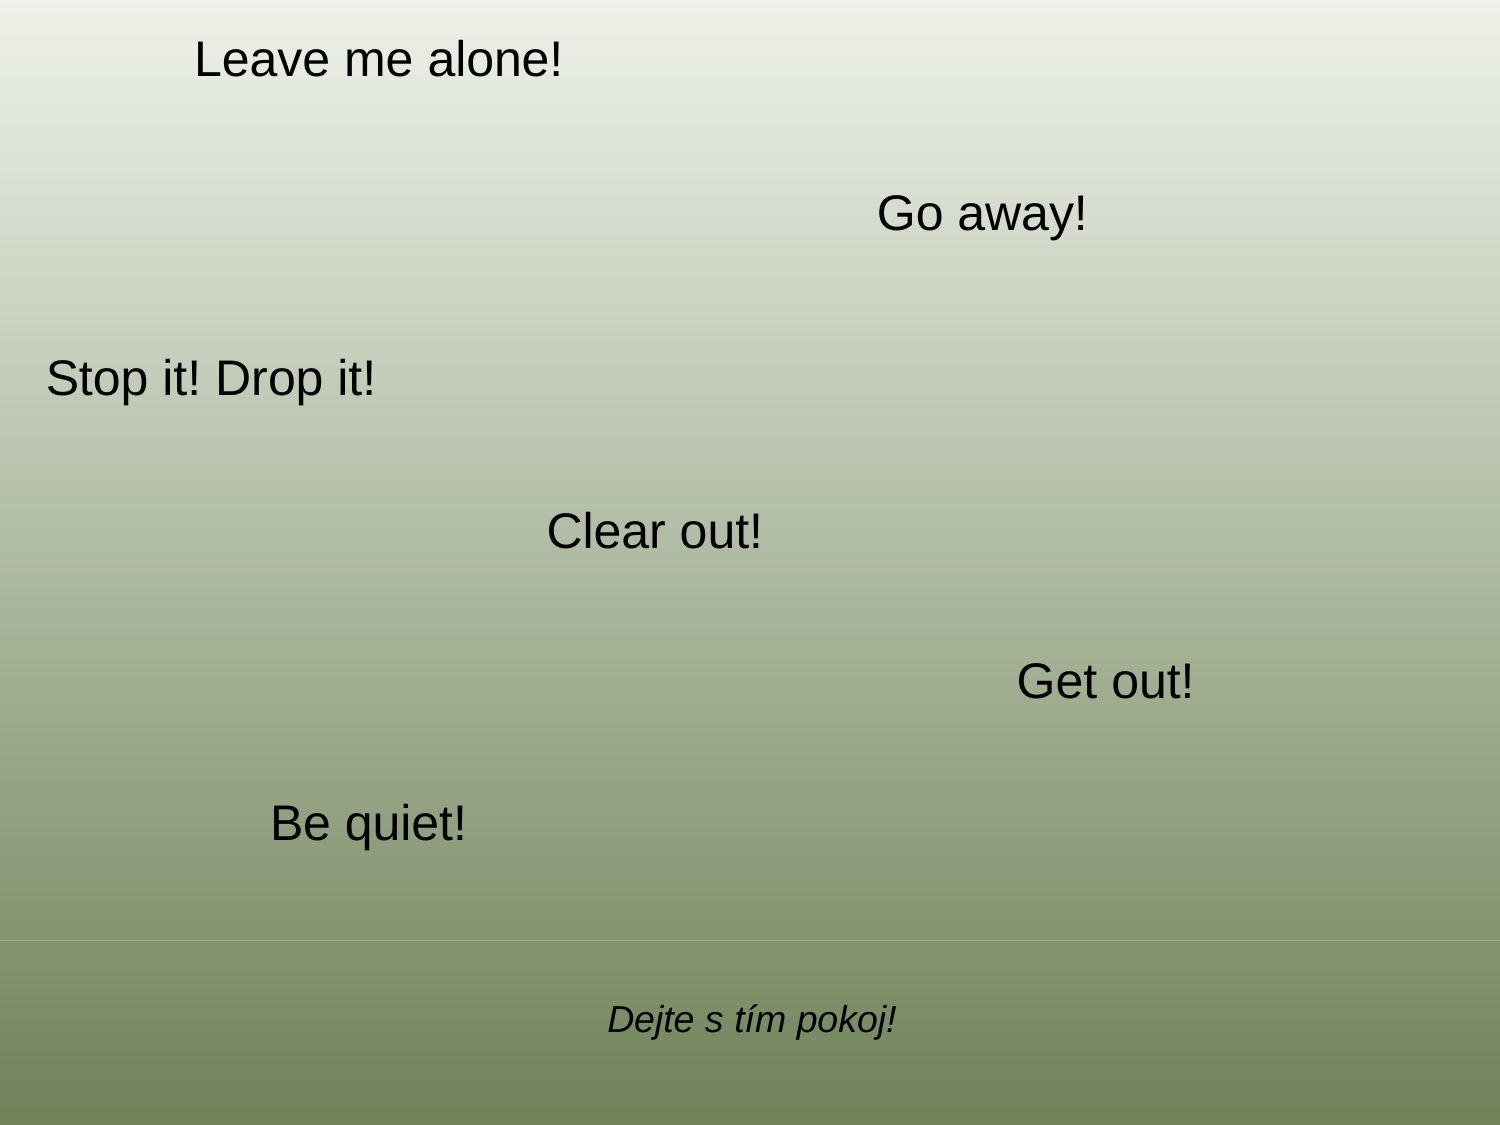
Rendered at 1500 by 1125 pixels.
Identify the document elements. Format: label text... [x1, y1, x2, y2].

text_box Go away! [862, 172, 1104, 249]
text_box Be quiet! [255, 782, 483, 858]
text_box Get out! [1001, 640, 1210, 716]
text_box Leave me alone! [179, 18, 579, 95]
text_box Clear out! [531, 491, 779, 567]
text_box Stop it! Drop it! [31, 337, 392, 414]
text_box Dejte s tím pokoj! [592, 987, 912, 1049]
